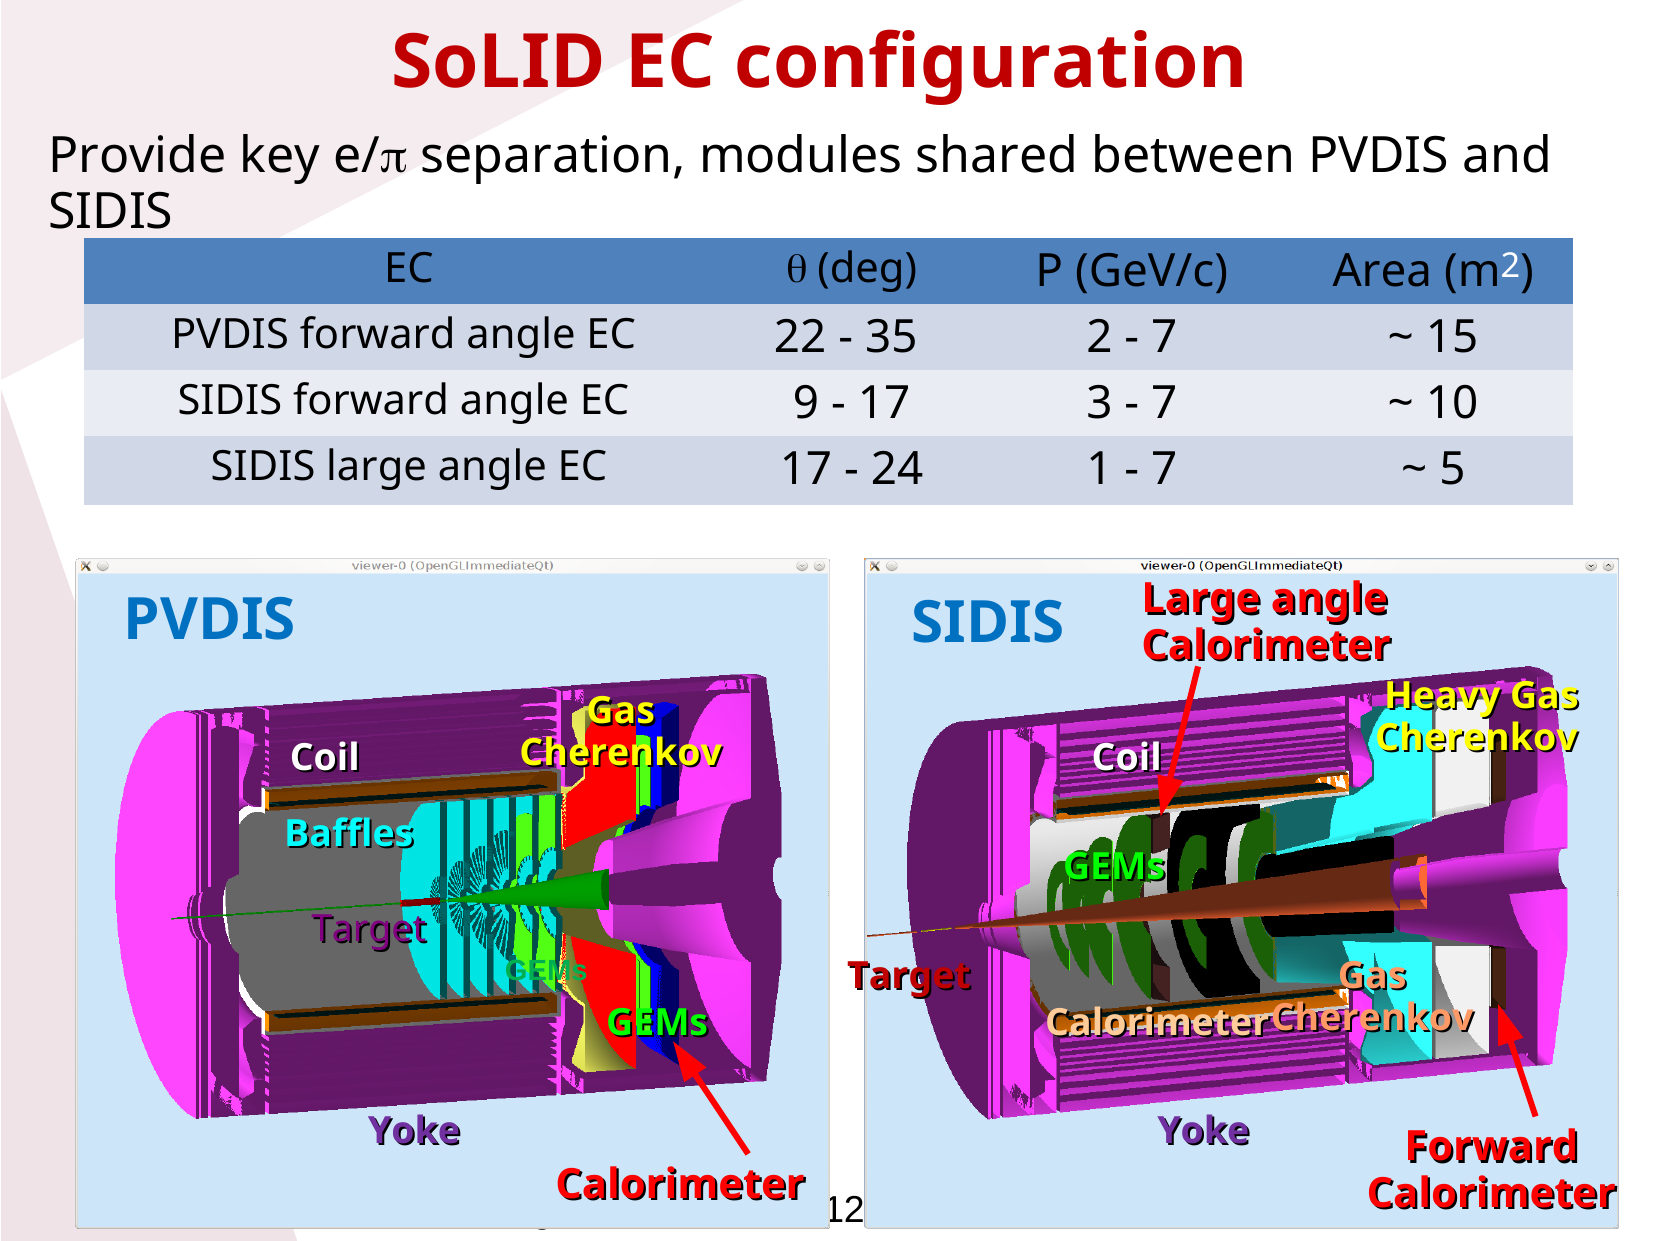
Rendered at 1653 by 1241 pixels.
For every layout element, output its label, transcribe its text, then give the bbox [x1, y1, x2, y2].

table_cell 17 - 24 [734, 436, 970, 505]
text_box Target [296, 900, 442, 958]
text_box Forward Calorimeter [1351, 1116, 1631, 1225]
table_cell 9 - 17 [734, 370, 970, 436]
text_box Yoke [353, 1102, 475, 1160]
table_header P (GeV/c) [970, 275, 1294, 304]
text_box Large angle Calorimeter [1126, 568, 1406, 677]
table_cell 1 - 7 [970, 436, 1294, 505]
text_box Calorimeter [1030, 994, 1285, 1051]
text_box Baffles [269, 805, 429, 863]
text_box Heavy Gas Cherenkov [1359, 667, 1594, 767]
table_cell SIDIS forward angle EC [84, 370, 734, 436]
table_cell ~ 5 [1294, 436, 1573, 505]
text_box Target [832, 947, 986, 1005]
table_cell PVDIS forward angle EC [84, 304, 734, 370]
table_cell ~ 10 [1294, 370, 1573, 436]
picture [75, 558, 830, 1229]
text_box Gas Cherenkov [1256, 947, 1489, 1046]
text_box Coil [275, 729, 376, 786]
table_cell 22 - 35 [734, 304, 970, 370]
table_cell SIDIS large angle EC [84, 436, 734, 505]
text_box Calorimeter [540, 1153, 820, 1216]
title SoLID EC configuration [68, 13, 1571, 120]
table_cell 2 - 7 [970, 304, 1294, 370]
text_box Provide key e/p separation, modules shared between PVDIS and SIDIS [33, 120, 1576, 275]
text_box GEMs [490, 947, 603, 995]
table_cell ~ 15 [1294, 304, 1573, 370]
table_cell 3 - 7 [970, 370, 1294, 436]
text_box GEMs [1048, 838, 1181, 896]
text_box SIDIS [897, 582, 1080, 663]
table_header q (deg) [734, 275, 970, 304]
table_header Area (m2) [1294, 275, 1573, 304]
text_box Yoke [1142, 1102, 1265, 1160]
text_box Coil [1076, 729, 1177, 787]
table_header EC [84, 275, 734, 304]
picture [864, 558, 1619, 1229]
text_box GEMs [591, 994, 724, 1051]
text_box Gas Cherenkov [504, 683, 737, 782]
text_box PVDIS [109, 580, 311, 661]
